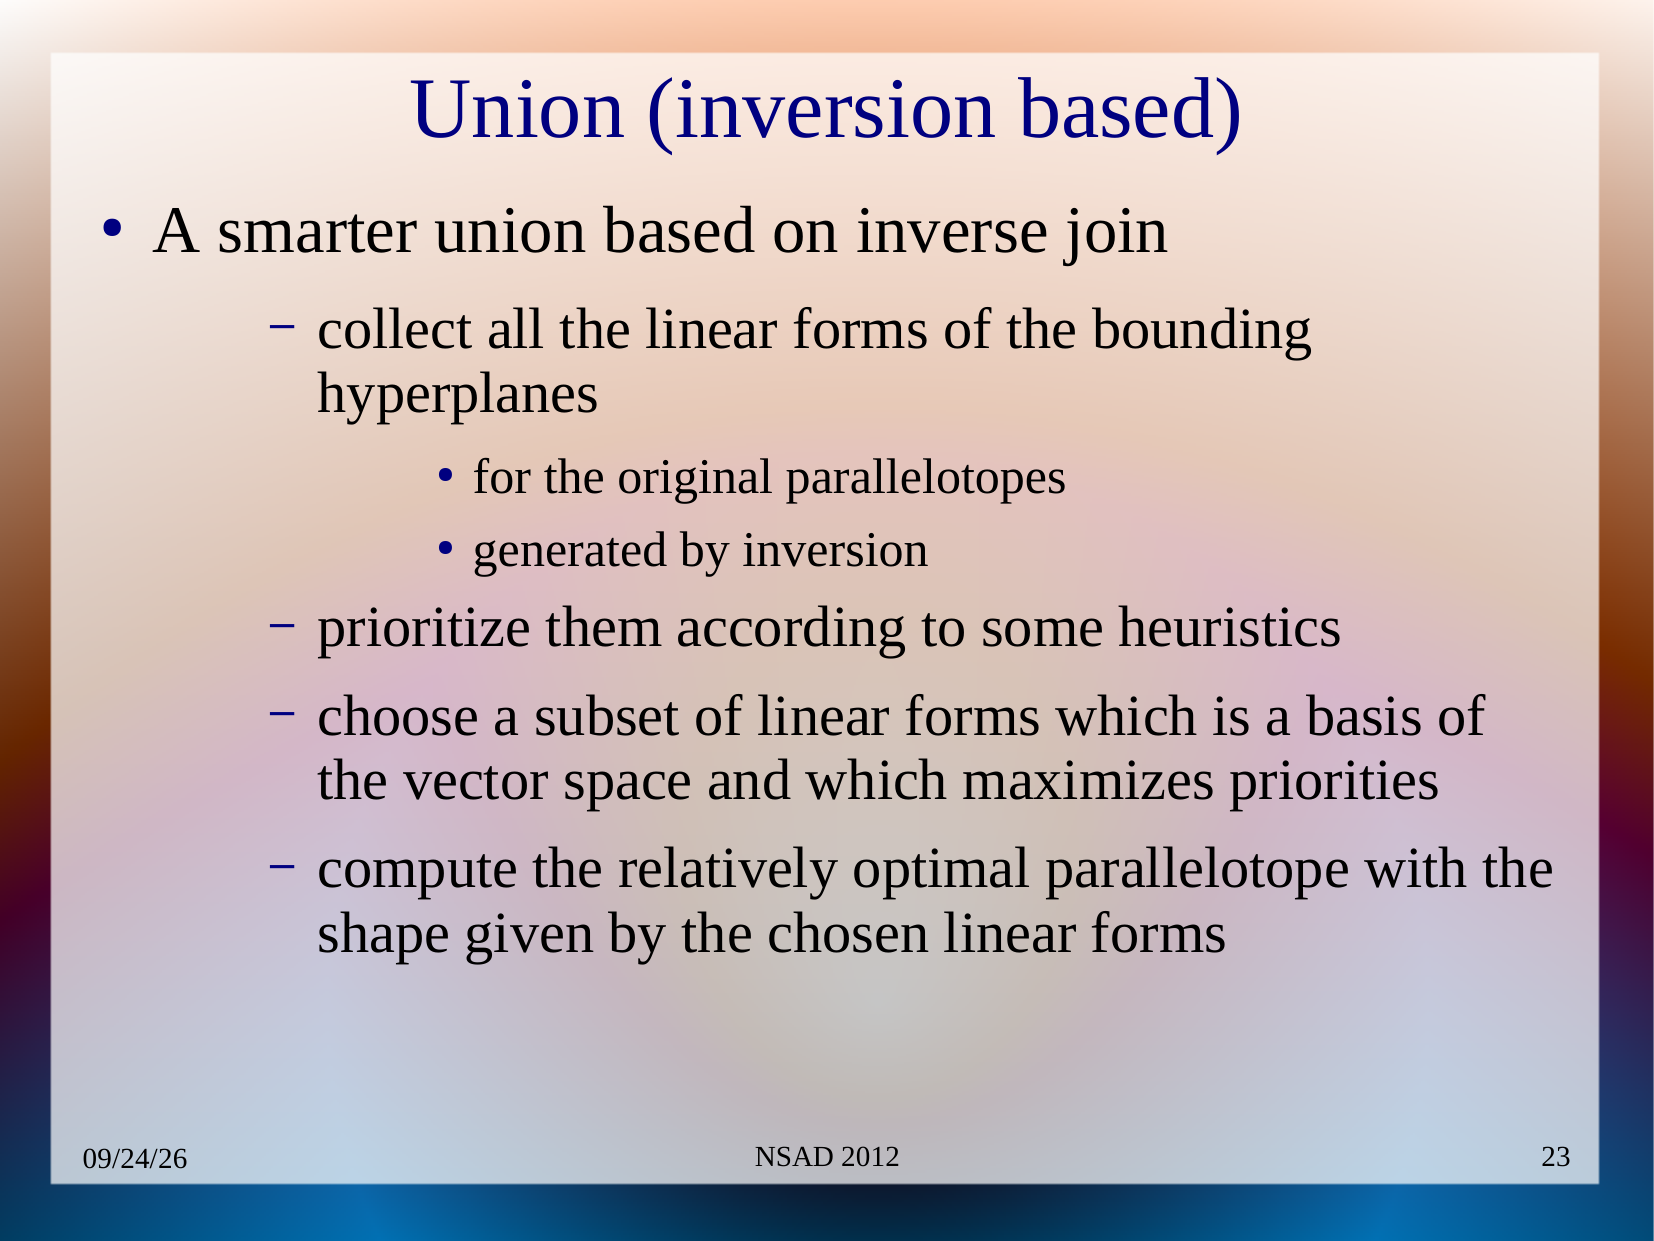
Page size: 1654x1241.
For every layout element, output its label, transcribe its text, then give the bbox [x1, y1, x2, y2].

list A smarter union based on inverse join collect all the linear forms of the bounding hyperplanes for the original parallelotopes generated by inversion prioritize them according to some heuristics choose a subset of linear forms which is a basis of the vector space and which maximizes priorities compute the relatively optimal parallelotope with the shape given by the chosen linear forms [82, 192, 1571, 1125]
picture [0, 0, 1654, 1241]
title Union (inversion based) [82, 60, 1571, 156]
